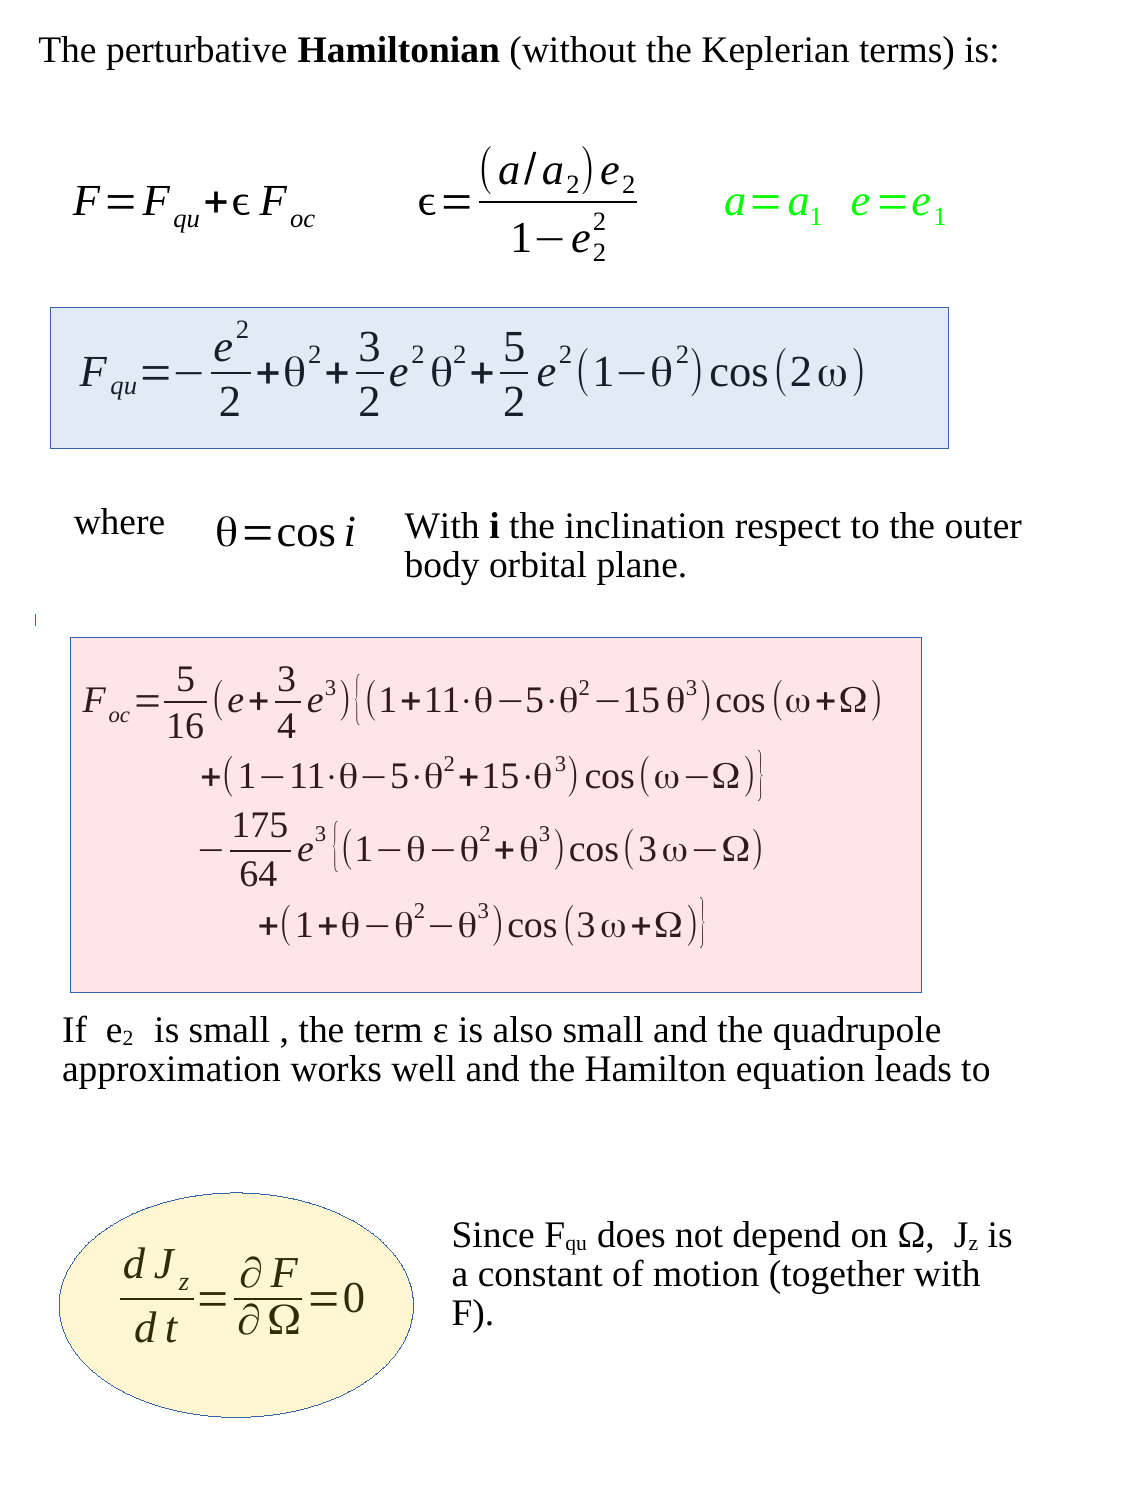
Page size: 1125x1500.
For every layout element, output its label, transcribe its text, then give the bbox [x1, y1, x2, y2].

text_box With i the inclination respect to the outer body orbital plane. [389, 499, 1099, 638]
chart [405, 143, 957, 269]
chart [59, 177, 328, 233]
text_box Since Fqu does not depend on Ω, Jz is a constant of motion (together with F). [436, 1208, 1028, 1378]
text_box [59, 1192, 414, 1418]
text_box [70, 637, 922, 993]
text_box The perturbative Hamiltonian (without the Keplerian terms) is: [23, 23, 1087, 201]
text_box [50, 307, 949, 449]
text_box where [59, 496, 934, 556]
text_box If e2 is small , the term ε is also small and the quadrupole approximation works well and the Hamilton equation leads to [47, 1003, 1087, 1155]
chart [204, 507, 367, 558]
